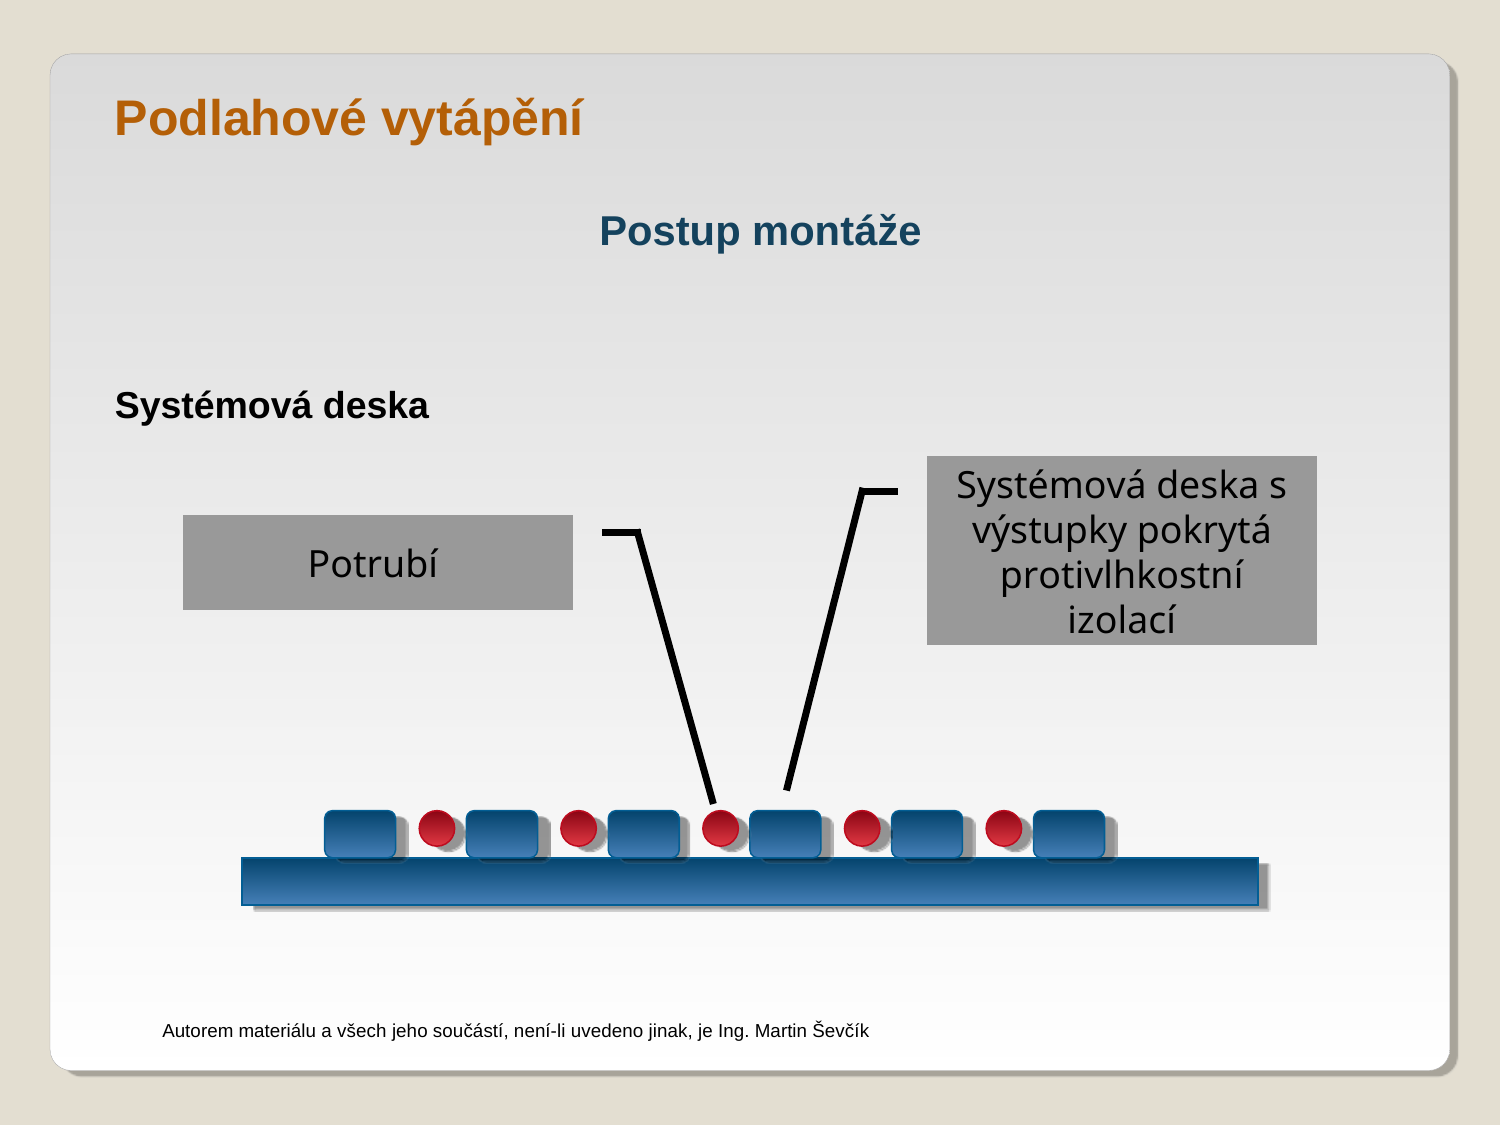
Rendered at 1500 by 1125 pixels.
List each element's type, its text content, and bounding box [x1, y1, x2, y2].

text_box [419, 810, 455, 847]
text_box Podlahové vytápění [100, 78, 904, 154]
text_box [986, 810, 1022, 847]
text_box Systémová deska [100, 373, 1341, 434]
text_box [560, 810, 597, 847]
text_box [242, 810, 1258, 905]
text_box Systémová deska s výstupky pokrytá protivlhkostní izolací [927, 456, 1317, 645]
text_box [702, 810, 739, 847]
text_box Postup montáže [584, 196, 1069, 262]
text_box Potrubí [183, 515, 573, 610]
text_box Autorem materiálu a všech jeho součástí, není-li uvedeno jinak, je Ing. Martin Ševčík [147, 1011, 1365, 1050]
text_box [844, 810, 880, 847]
